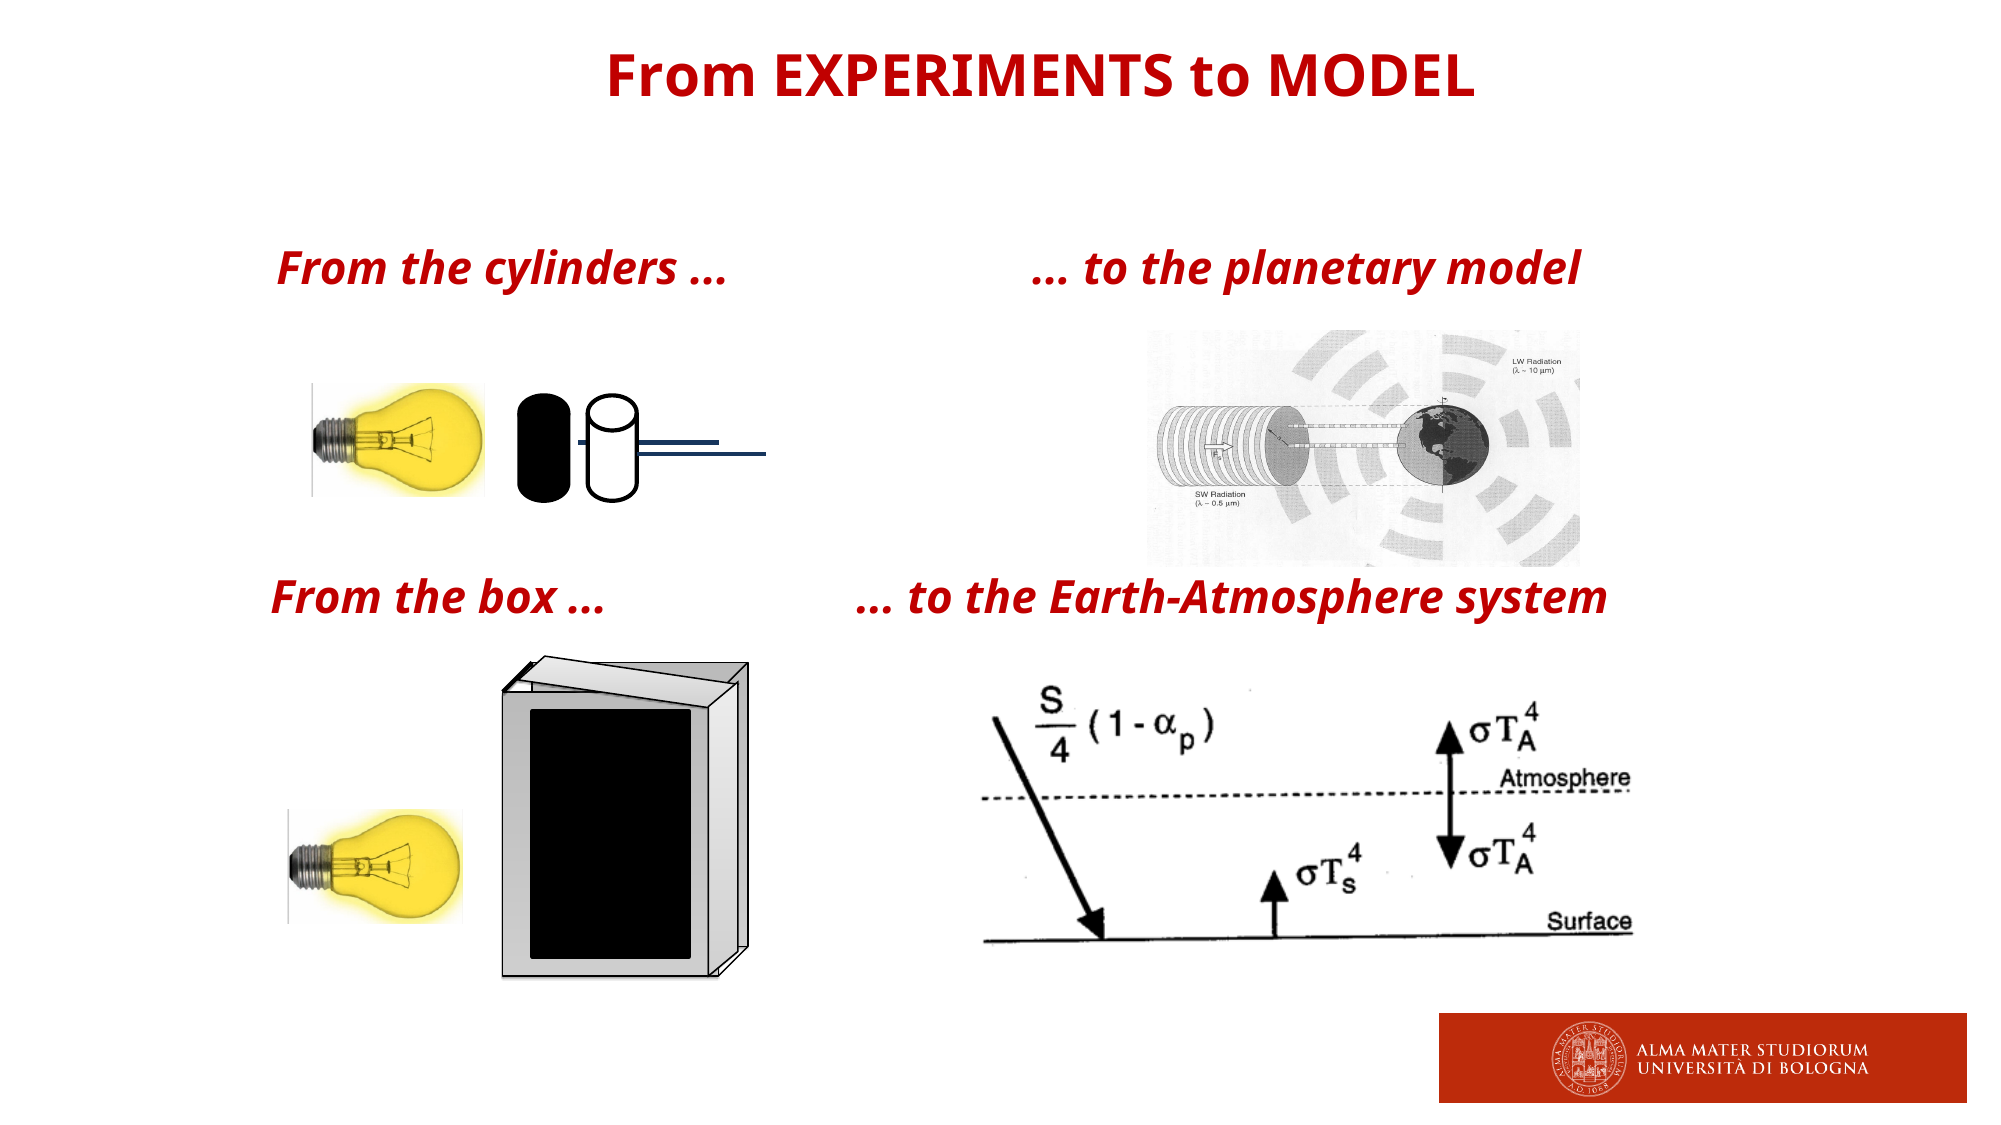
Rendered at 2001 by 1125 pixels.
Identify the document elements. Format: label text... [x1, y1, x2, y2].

picture [287, 809, 463, 924]
text_box From the cylinders ... [261, 231, 790, 303]
picture [311, 383, 485, 497]
text_box ... to the planetary model [1017, 231, 1709, 303]
text_box From EXPERIMENTS to MODEL [462, 30, 1621, 118]
picture [1147, 330, 1580, 559]
text_box ... to the Earth-Atmosphere system [841, 559, 1709, 632]
picture [935, 630, 1704, 986]
text_box [519, 395, 569, 501]
text_box [587, 395, 637, 501]
text_box From the box ... [255, 559, 783, 632]
text_box [503, 656, 748, 977]
